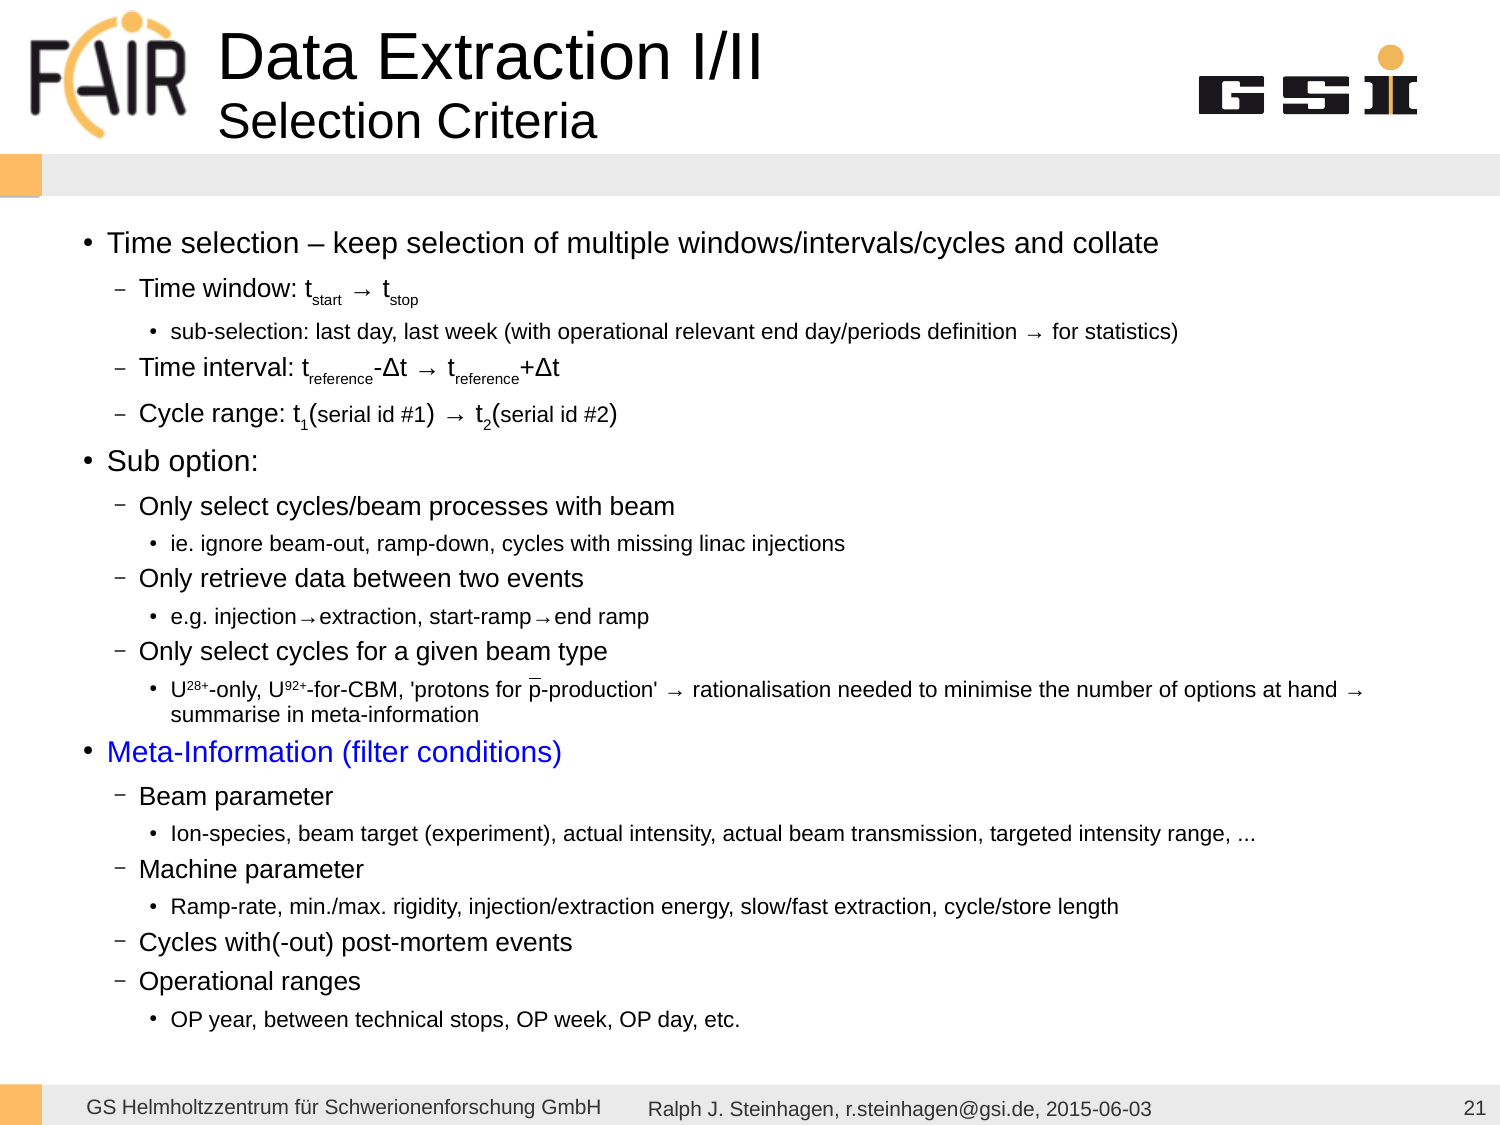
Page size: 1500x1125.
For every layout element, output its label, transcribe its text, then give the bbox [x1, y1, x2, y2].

list Time selection – keep selection of multiple windows/intervals/cycles and collate Time window: tstart → tstop sub-selection: last day, last week (with operational relevant end day/periods definition → for statistics) Time interval: treference-Δt → treference+Δt Cycle range: t1(serial id #1) → t2(serial id #2) Sub option: Only select cycles/beam processes with beam ie. ignore beam-out, ramp-down, cycles with missing linac injections Only retrieve data between two events e.g. injection→extraction, start-ramp→end ramp Only select cycles for a given beam type U28+-only, U92+-for-CBM, 'protons for p-production' → rationalisation needed to minimise the number of options at hand → summarise in meta-information Meta-Information (filter conditions) Beam parameter Ion-species, beam target (experiment), actual intensity, actual beam transmission, targeted intensity range, ... Machine parameter Ramp-rate, min./max. rigidity, injection/extraction energy, slow/fast extraction, cycle/store length Cycles with(-out) post-mortem events Operational ranges OP year, between technical stops, OP week, OP day, etc. [75, 226, 1425, 1050]
picture [1197, 42, 1419, 117]
title Data Extraction I/II Selection Criteria [217, 18, 1109, 150]
picture [30, 9, 187, 141]
